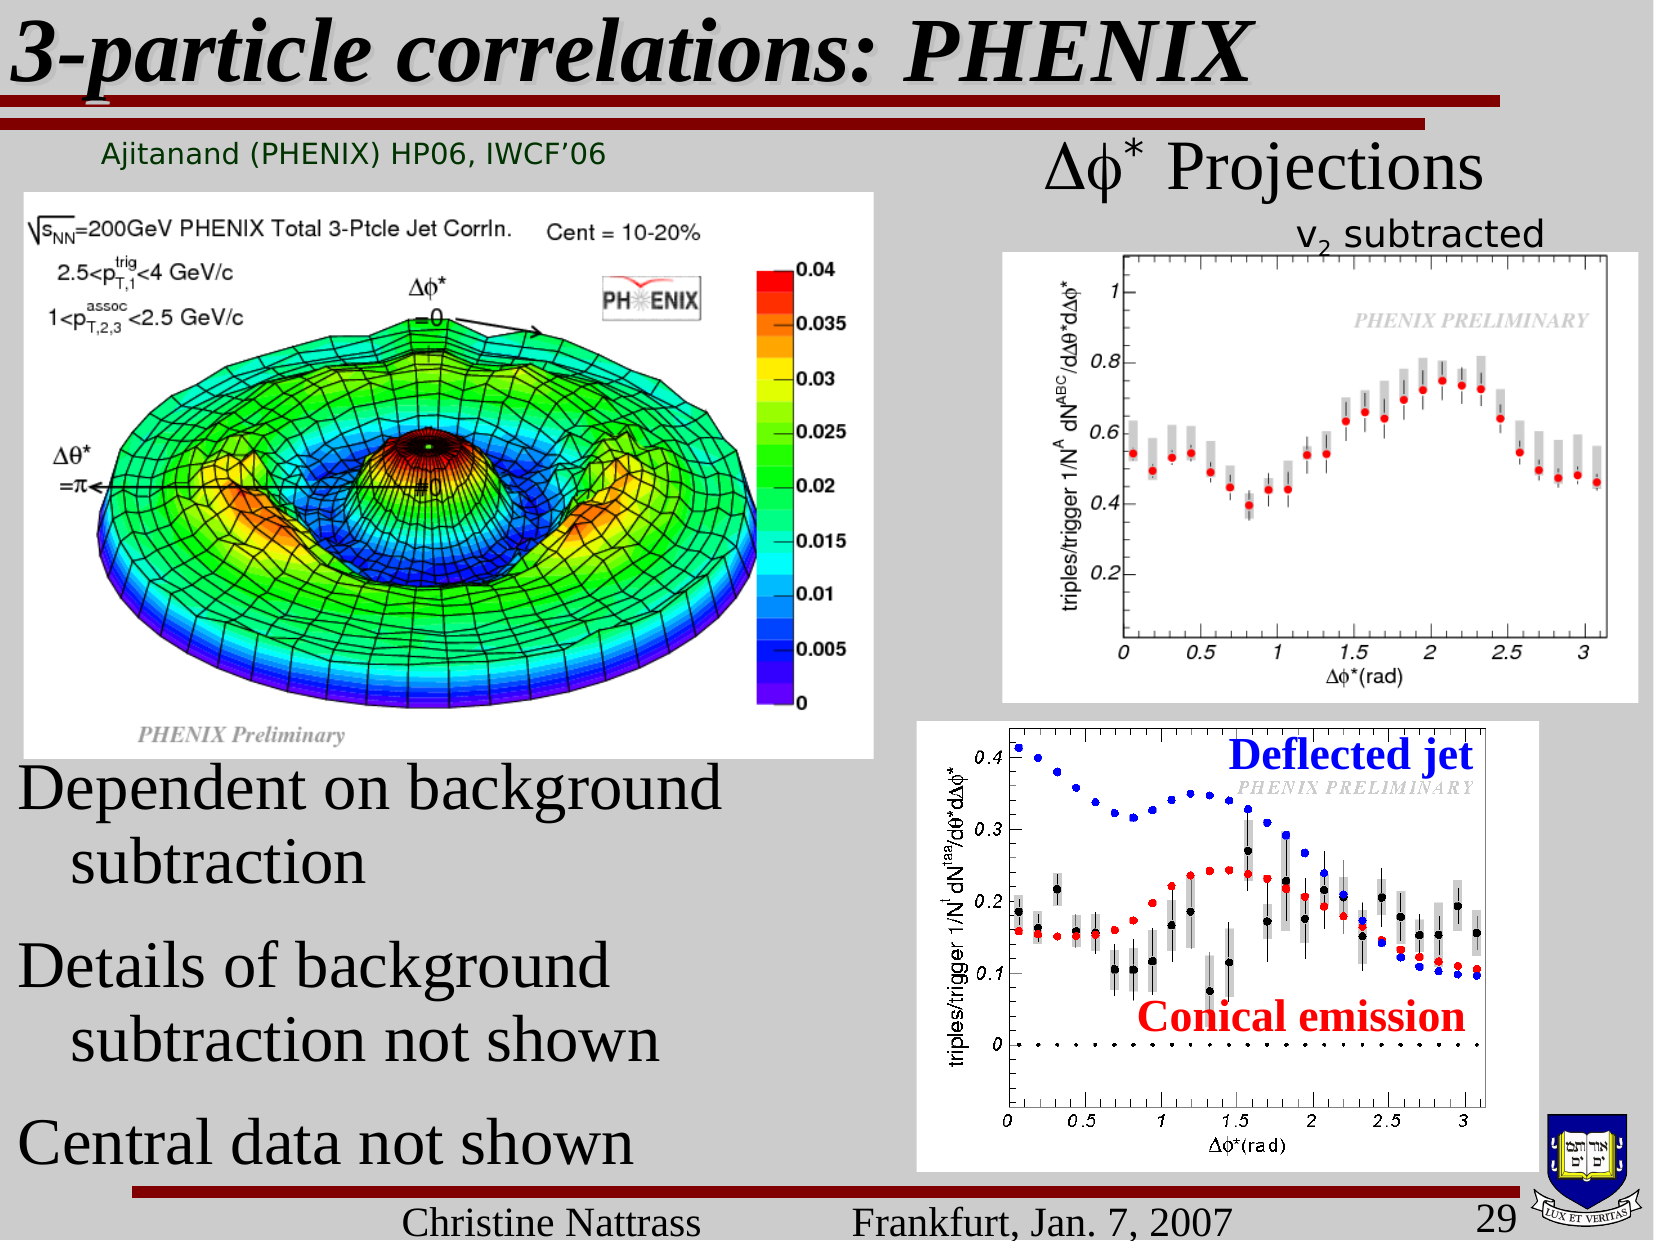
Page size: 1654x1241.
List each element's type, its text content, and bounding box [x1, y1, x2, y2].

picture [916, 721, 1643, 1227]
picture [1002, 252, 1639, 703]
text_box Conical emission [1121, 982, 1482, 1049]
text_box * Projections [1028, 116, 1501, 215]
text_box v2 subtracted [1280, 204, 1561, 270]
list Dependent on background subtraction Details of background subtraction not shown Central data not shown [0, 750, 901, 1180]
text_box Ajitanand (PHENIX) HP06, IWCF’06 [86, 129, 737, 180]
text_box Deflected jet [1213, 721, 1489, 788]
picture [23, 192, 874, 750]
title 3-particle correlations: PHENIX [11, 0, 1512, 154]
